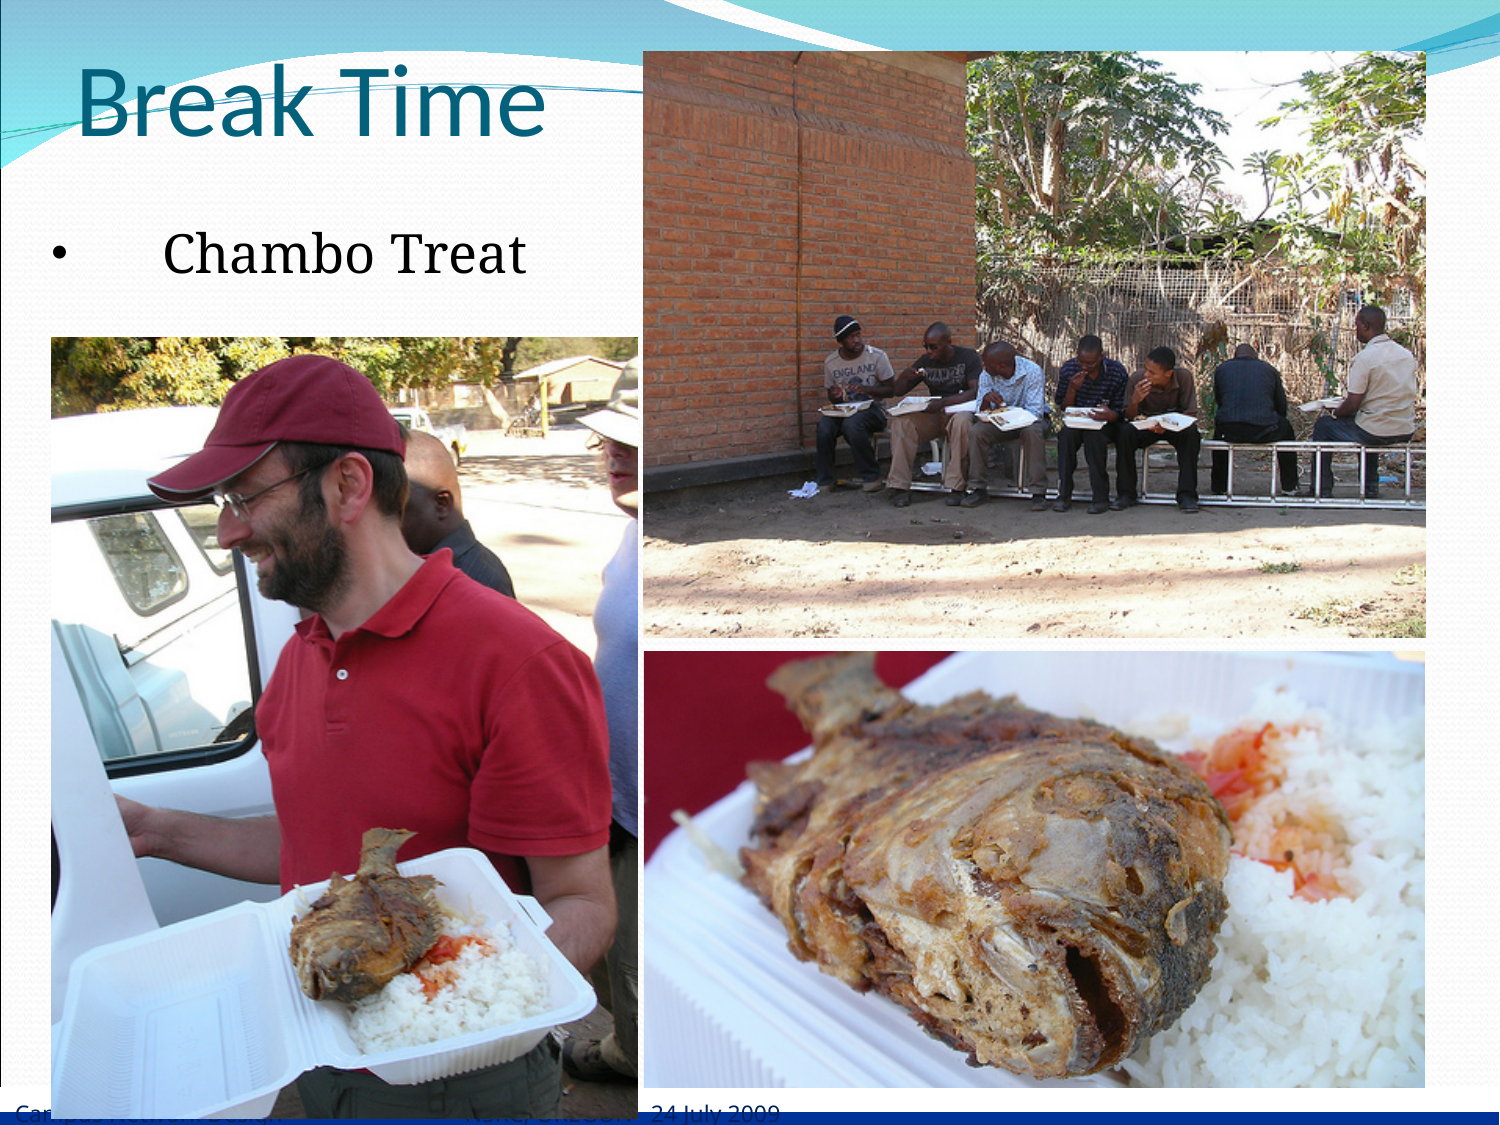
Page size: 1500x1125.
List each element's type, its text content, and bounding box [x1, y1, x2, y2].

picture [0, 0, 1500, 1125]
title Break Time [74, 0, 563, 204]
list Chambo Treat [35, 204, 643, 338]
